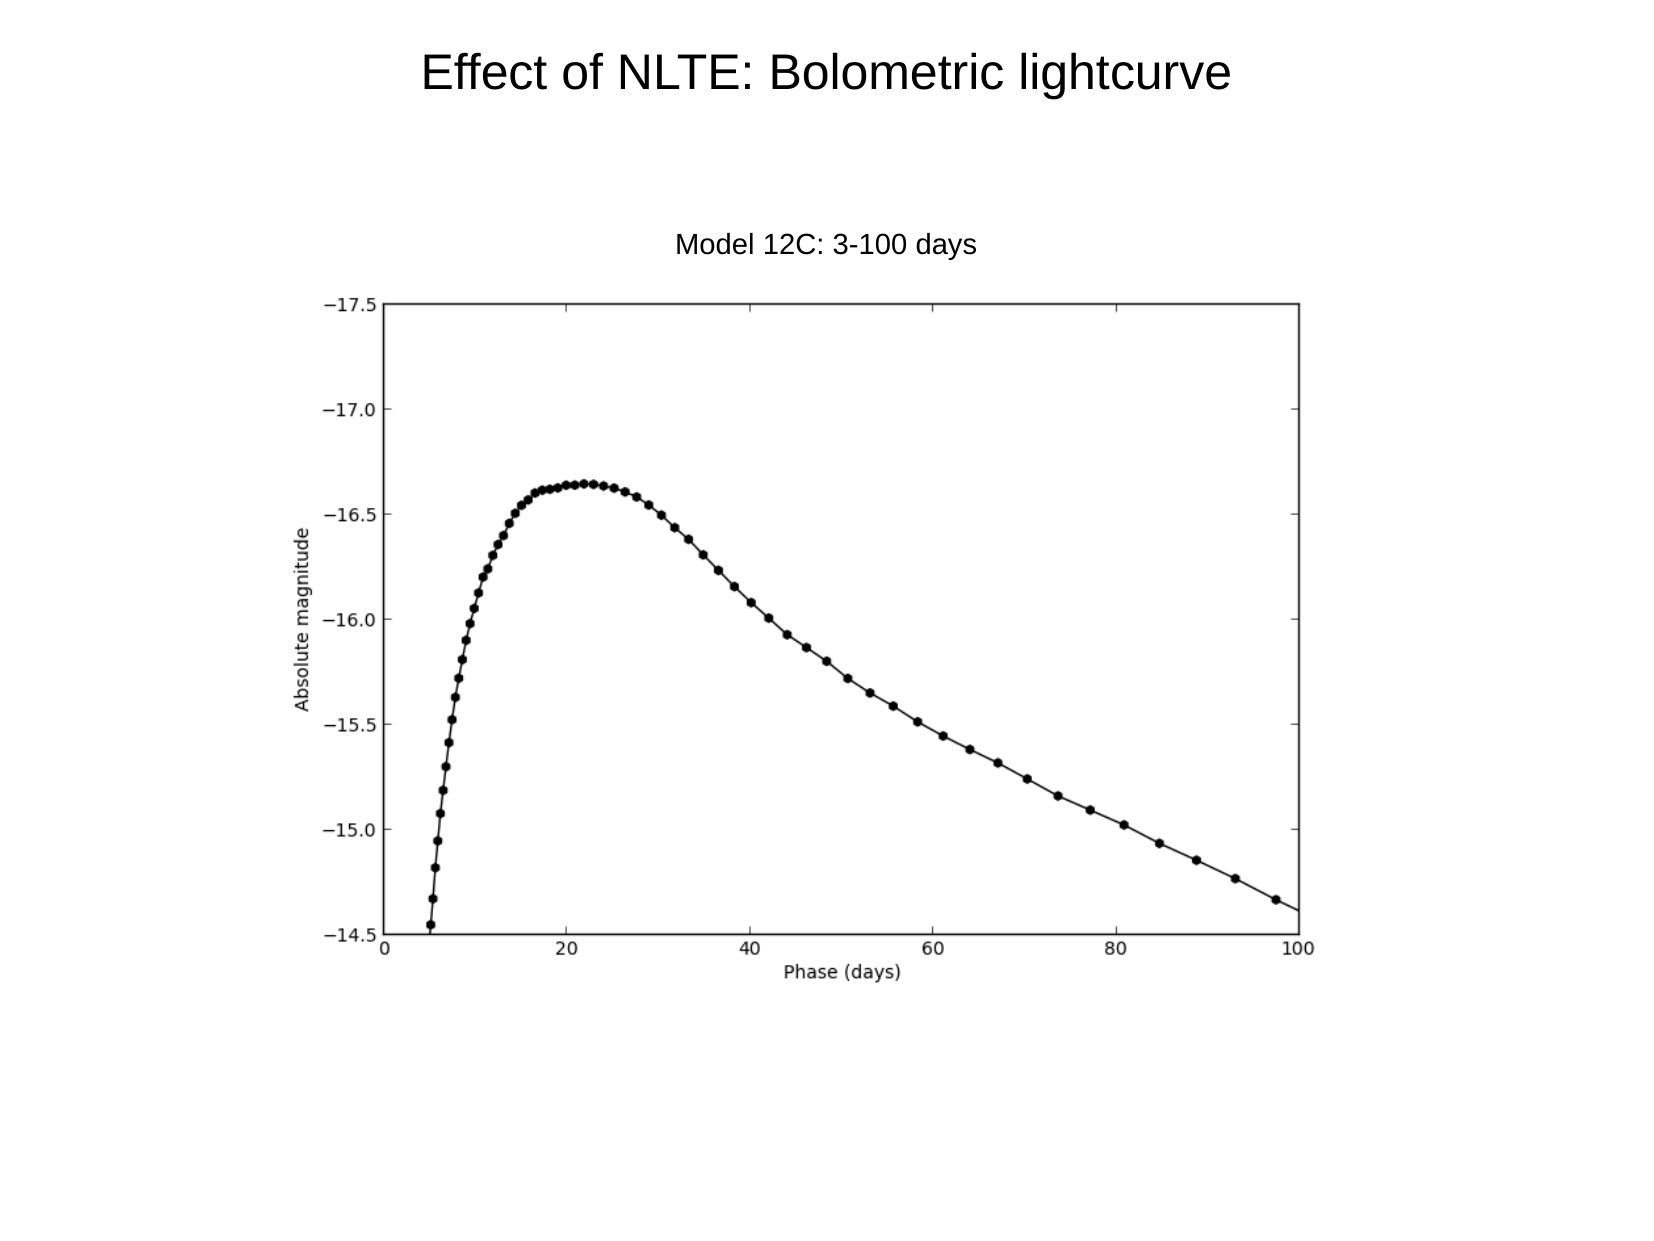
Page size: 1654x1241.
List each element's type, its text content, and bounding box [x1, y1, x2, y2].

text_box Effect of NLTE: Bolometric lightcurve [405, 36, 1248, 108]
text_box Model 12C: 3-100 days [660, 220, 994, 269]
picture [236, 226, 1418, 1014]
